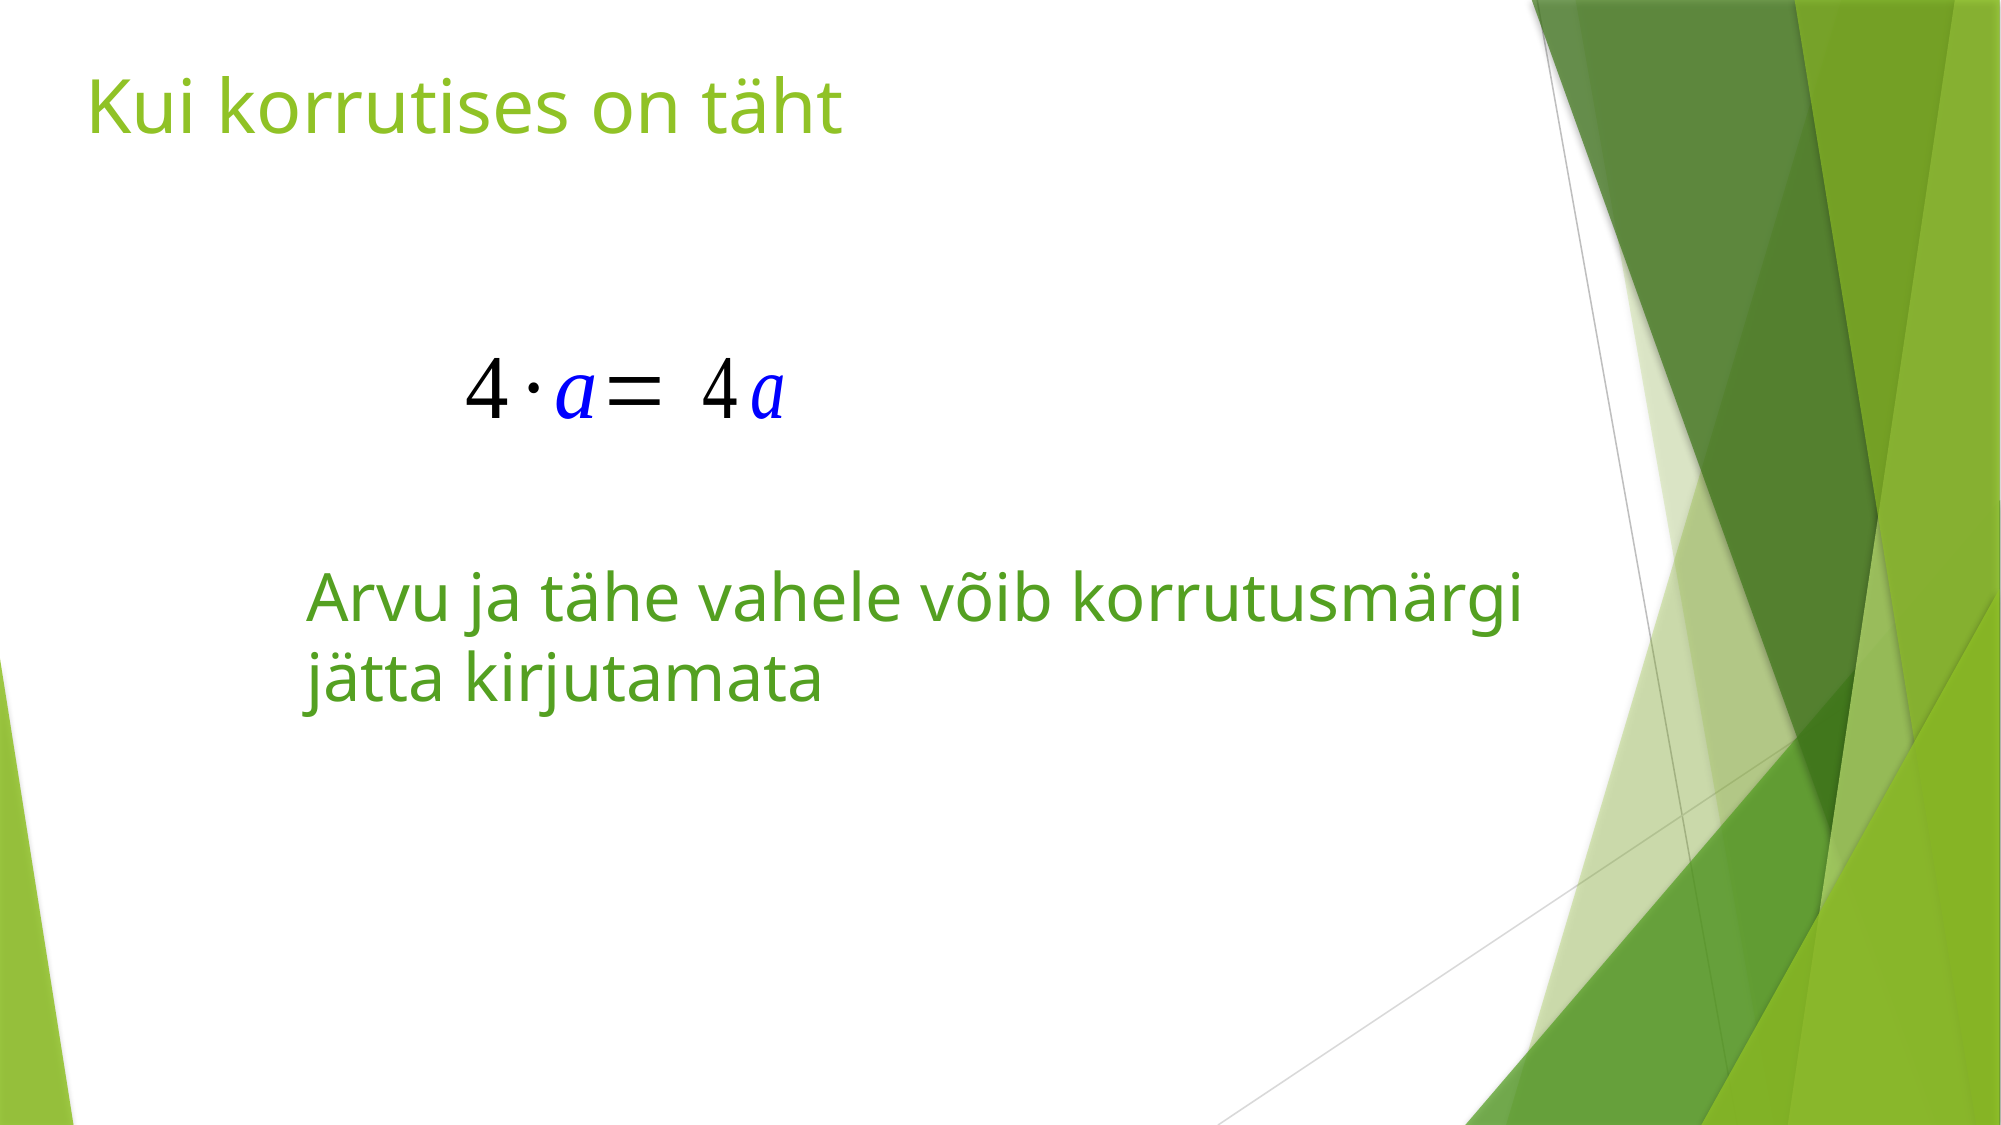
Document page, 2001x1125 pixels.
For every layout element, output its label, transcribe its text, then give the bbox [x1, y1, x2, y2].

chart [454, 337, 681, 439]
title Kui korrutises on täht [70, 50, 1481, 268]
text_box Arvu ja tähe vahele võib korrutusmärgi jätta kirjutamata [291, 547, 1559, 722]
chart [693, 337, 794, 439]
